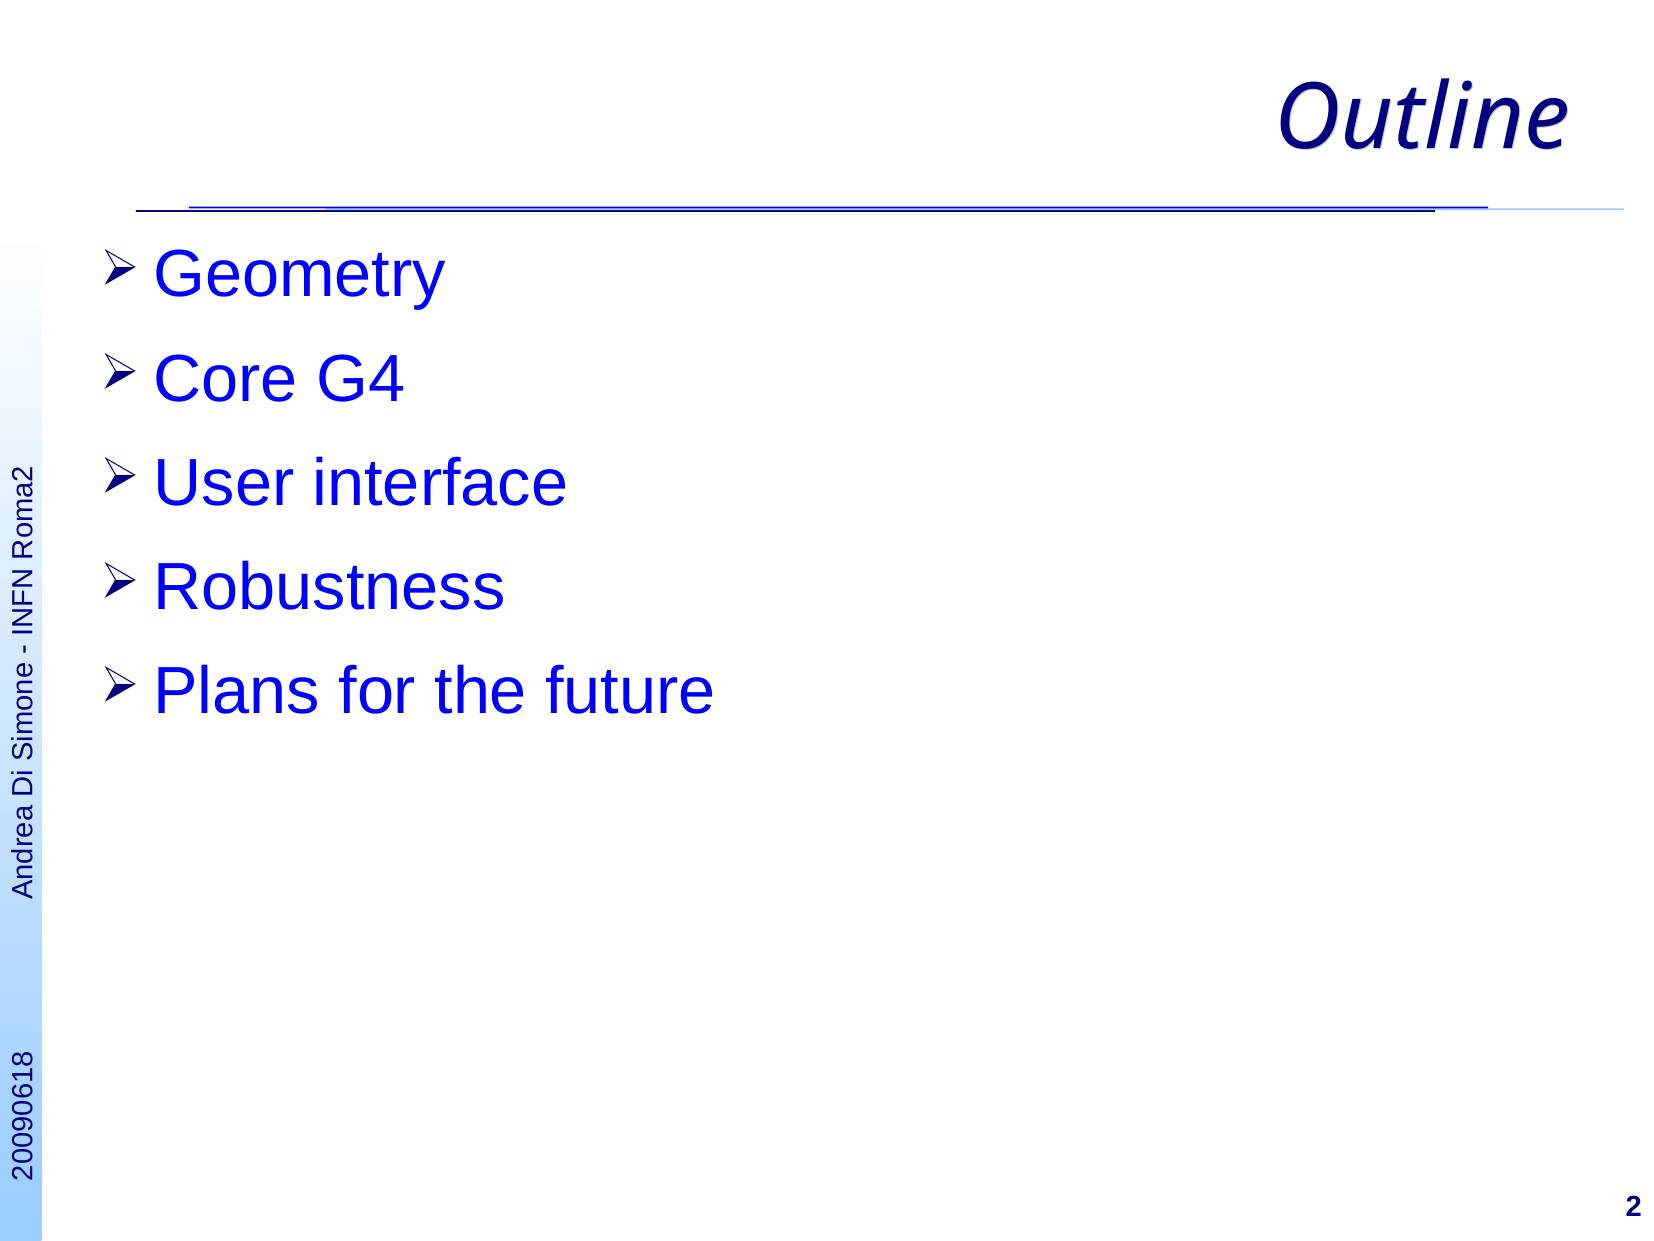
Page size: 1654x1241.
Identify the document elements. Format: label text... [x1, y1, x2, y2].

list Geometry Core G4 User interface Robustness Plans for the future [82, 236, 1571, 1152]
title Outline [82, 49, 1571, 178]
